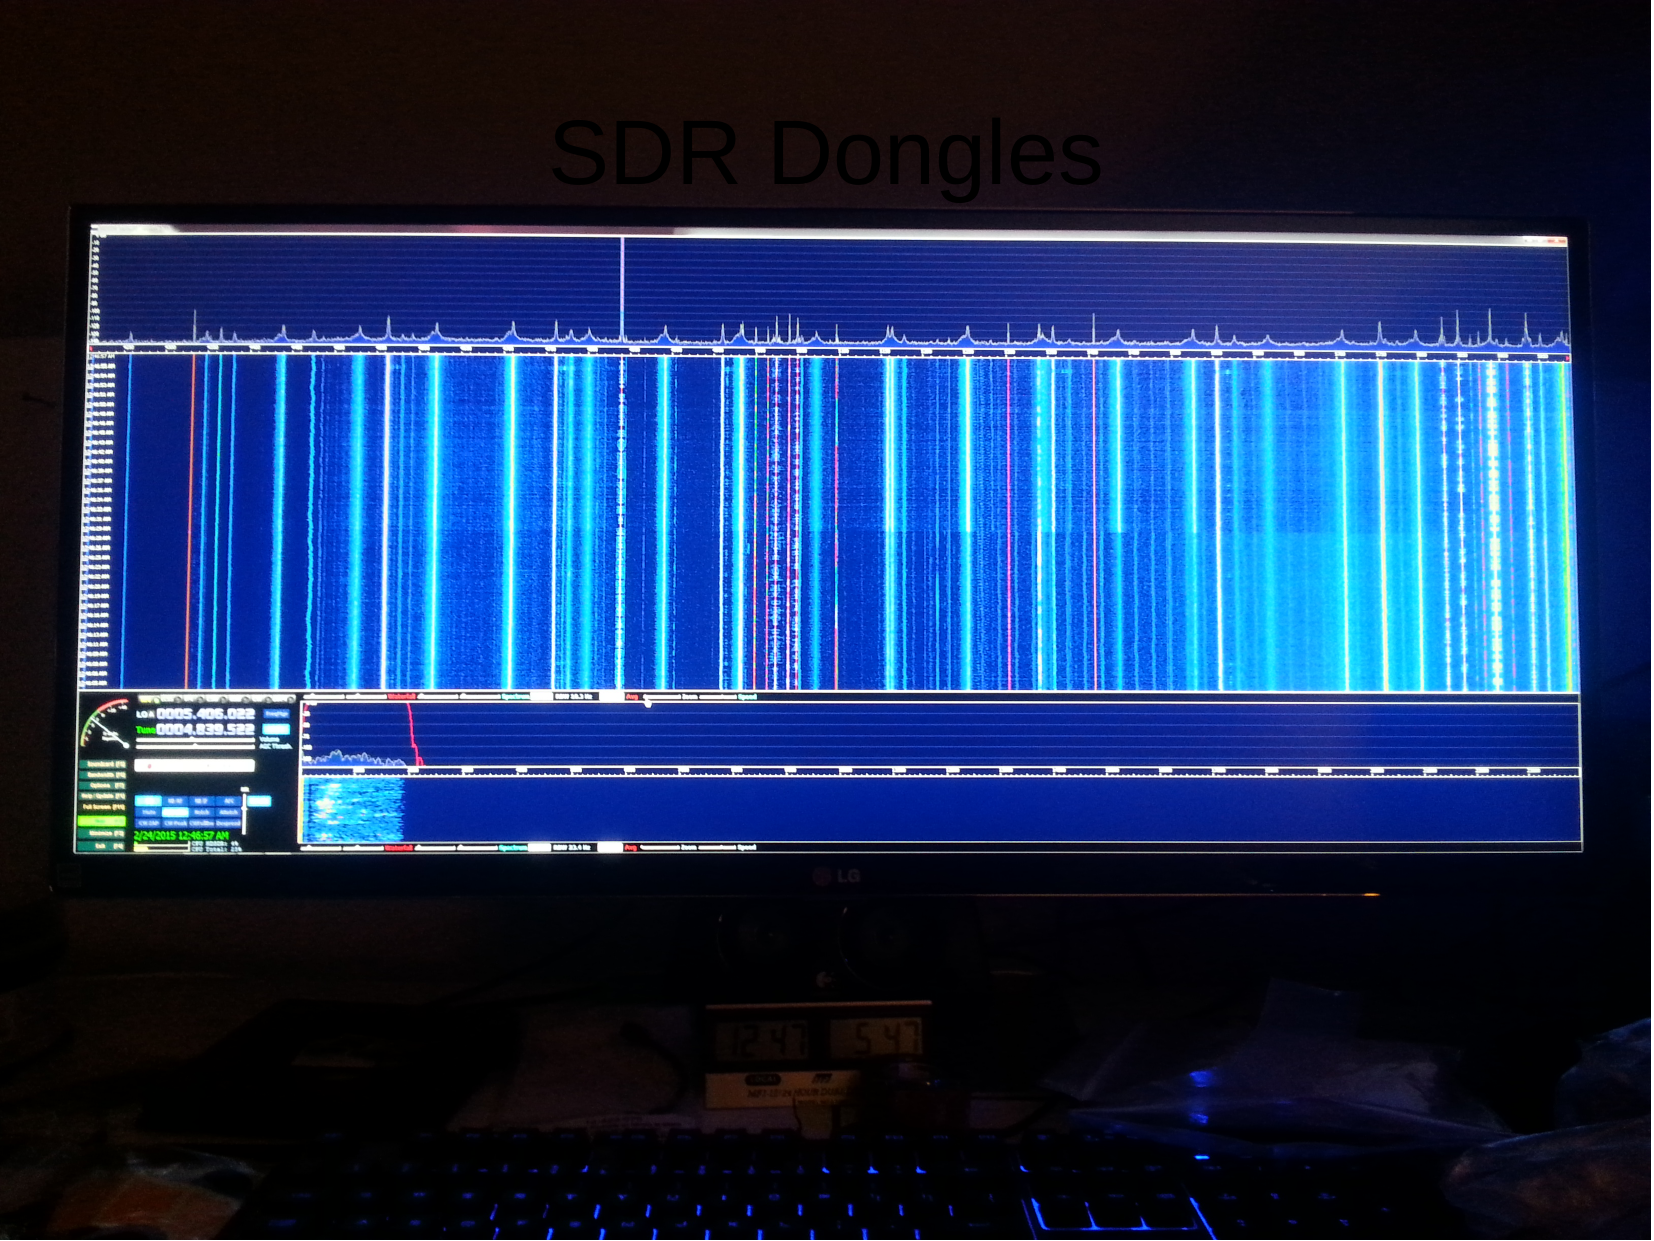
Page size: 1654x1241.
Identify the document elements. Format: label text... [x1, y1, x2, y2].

picture [0, 0, 1651, 1241]
title SDR Dongles [82, 49, 1571, 257]
